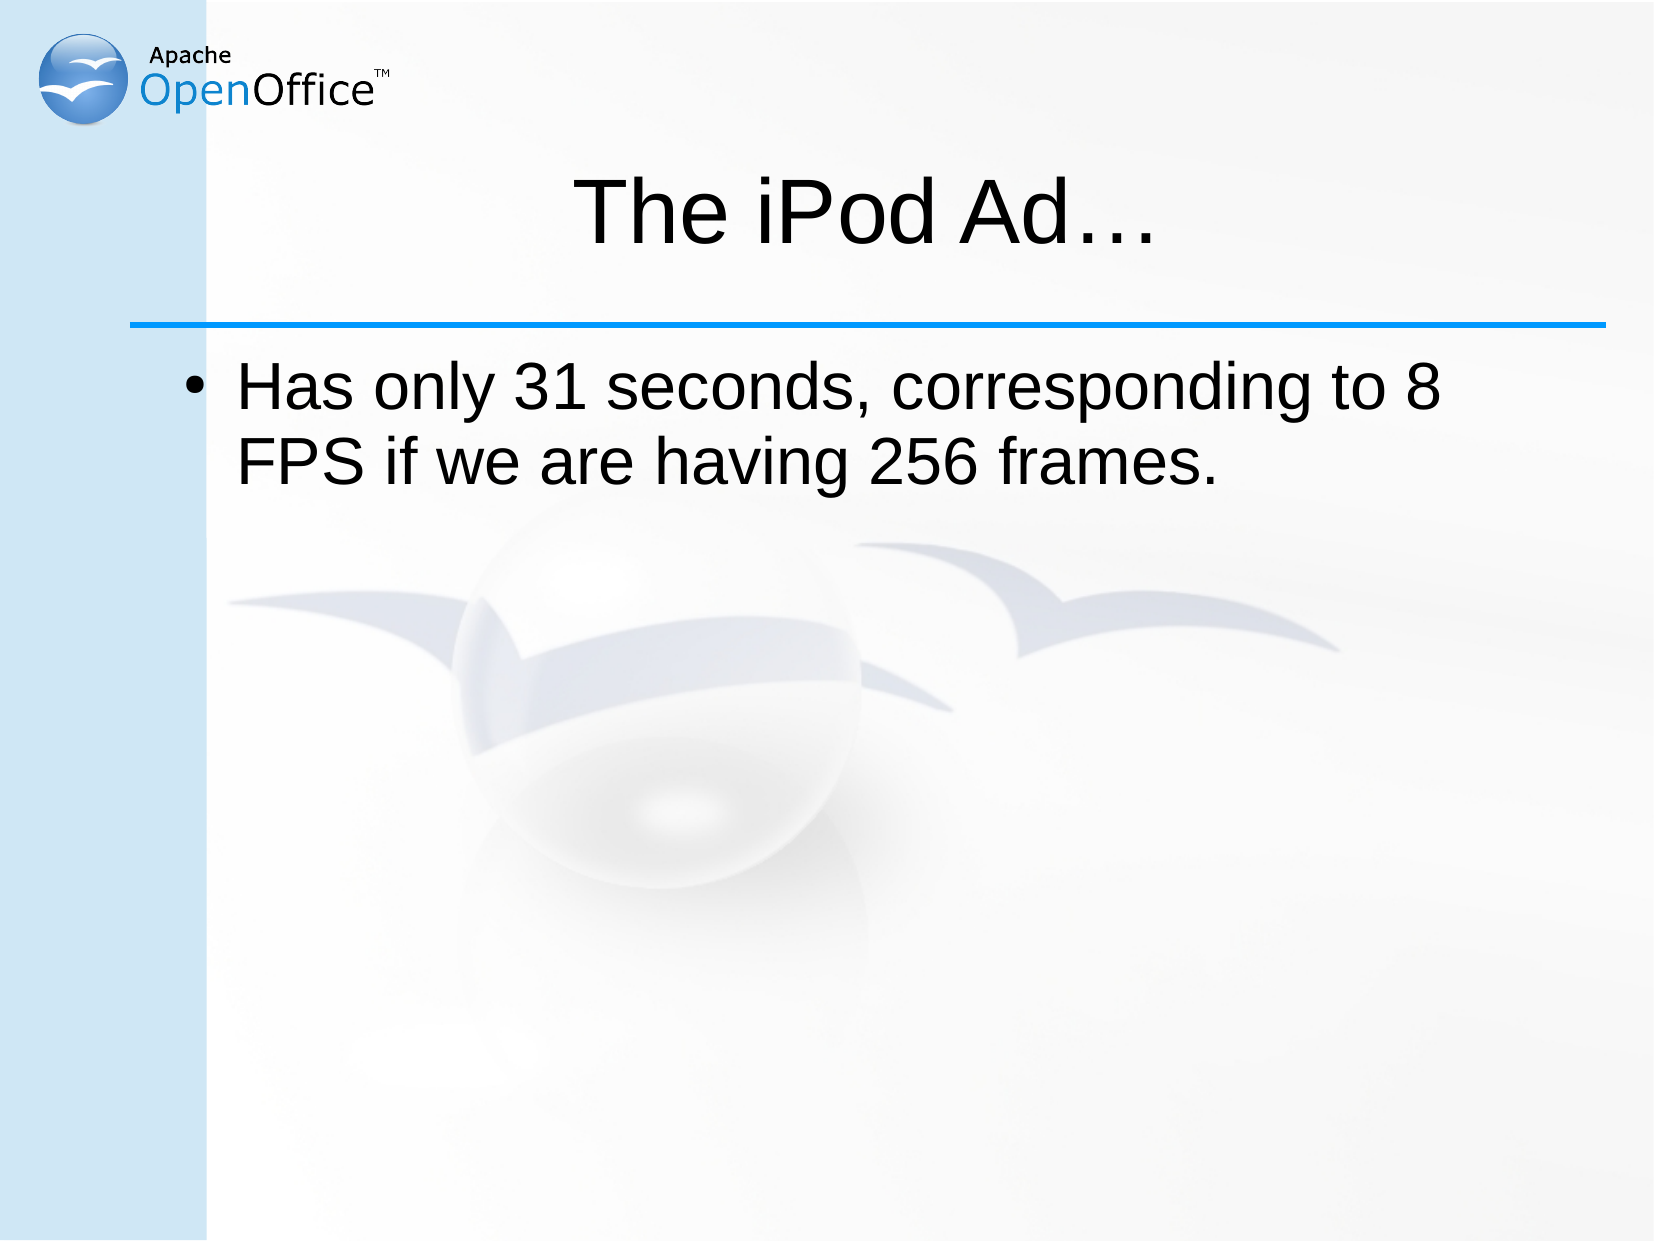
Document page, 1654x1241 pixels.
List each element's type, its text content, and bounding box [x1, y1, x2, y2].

title The iPod Ad… [165, 108, 1571, 316]
list Has only 31 seconds, corresponding to 8 FPS if we are having 256 frames. [165, 349, 1571, 1168]
picture [35, 2, 1654, 1241]
